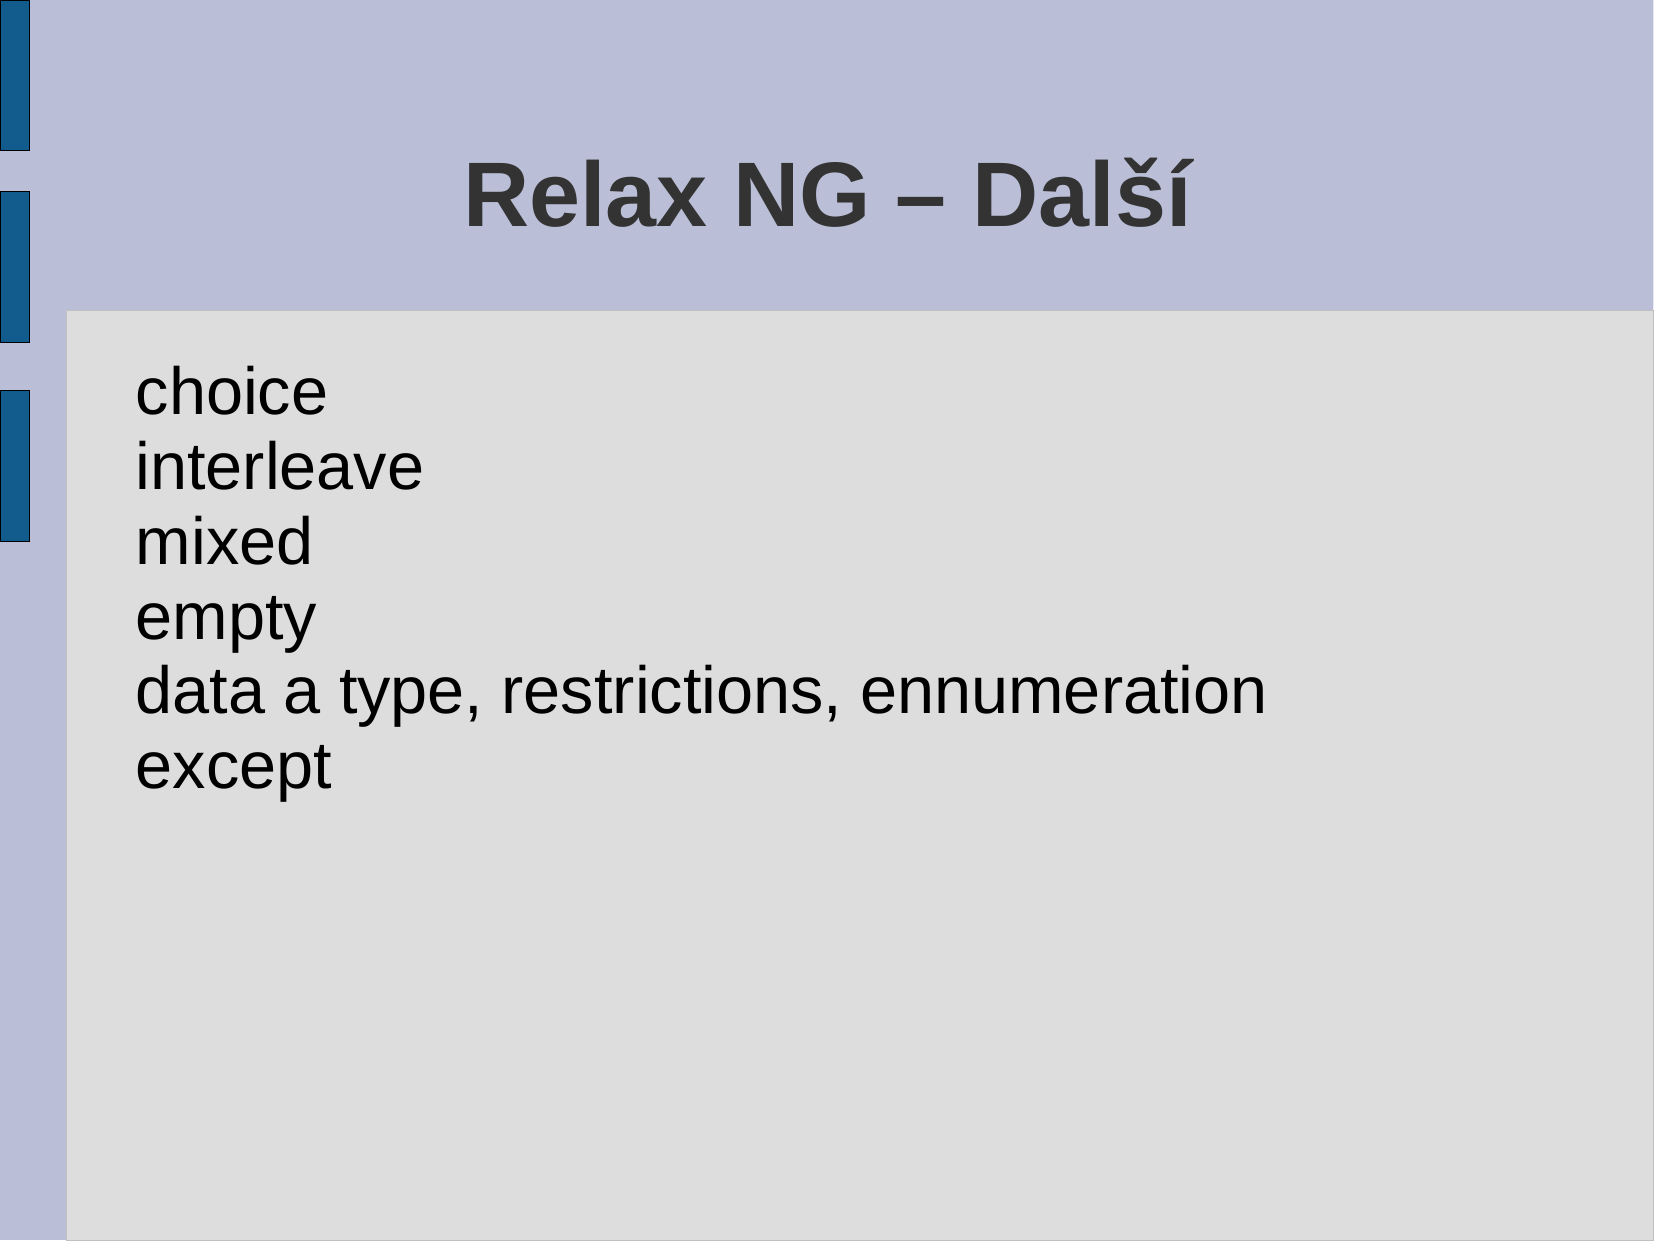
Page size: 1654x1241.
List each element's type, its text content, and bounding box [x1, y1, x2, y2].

title Relax NG – Další [121, 91, 1534, 299]
list choice interleave mixed empty data a type, restrictions, ennumeration except [118, 354, 1531, 1121]
